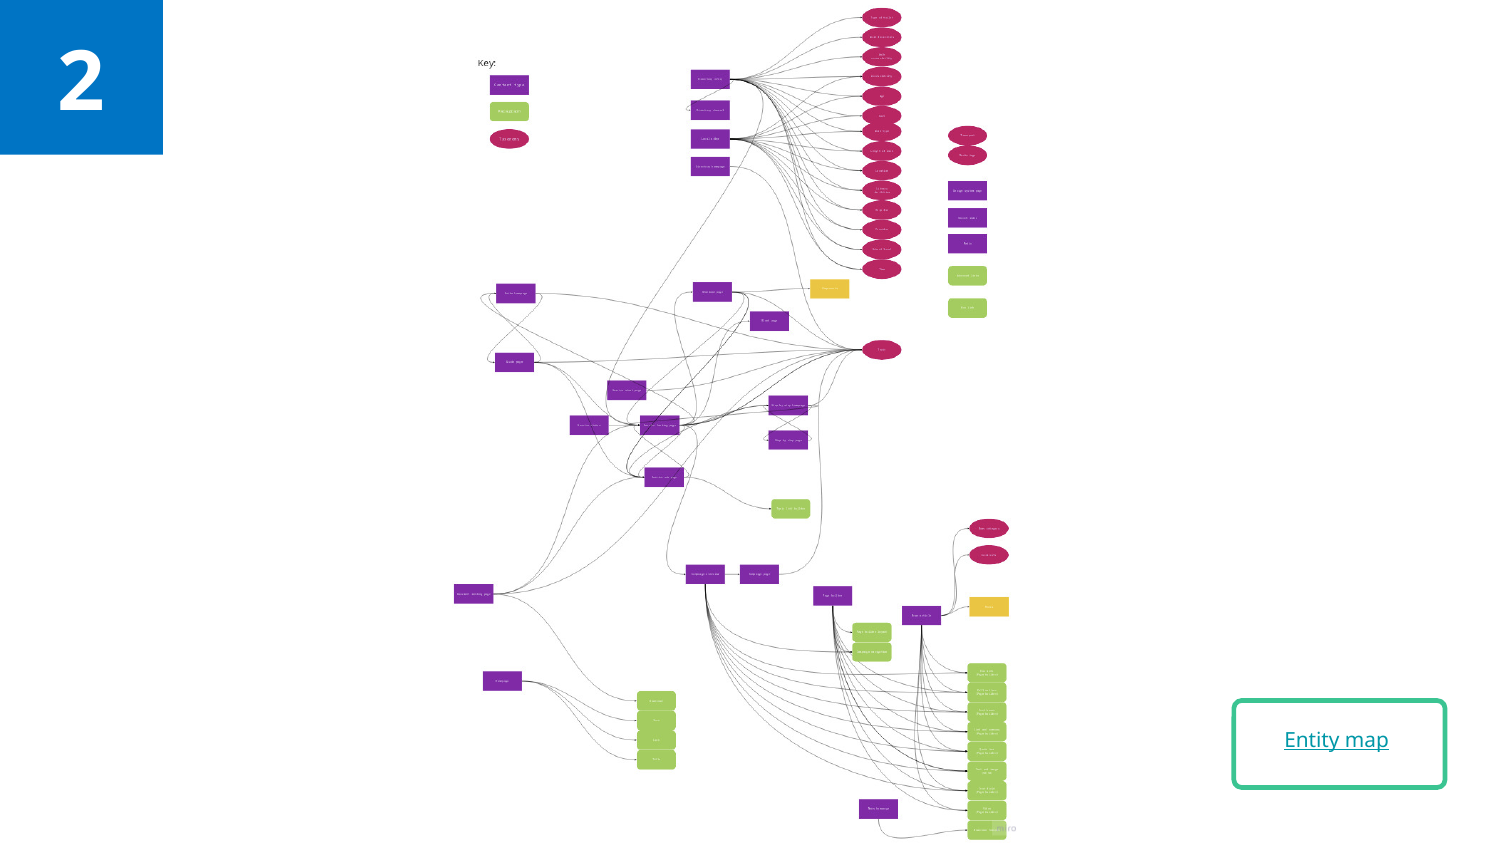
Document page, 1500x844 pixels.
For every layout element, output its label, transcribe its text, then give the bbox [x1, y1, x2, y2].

text_box 2 [0, 0, 163, 155]
text_box Entity map [1233, 700, 1446, 788]
picture [429, 0, 1029, 844]
